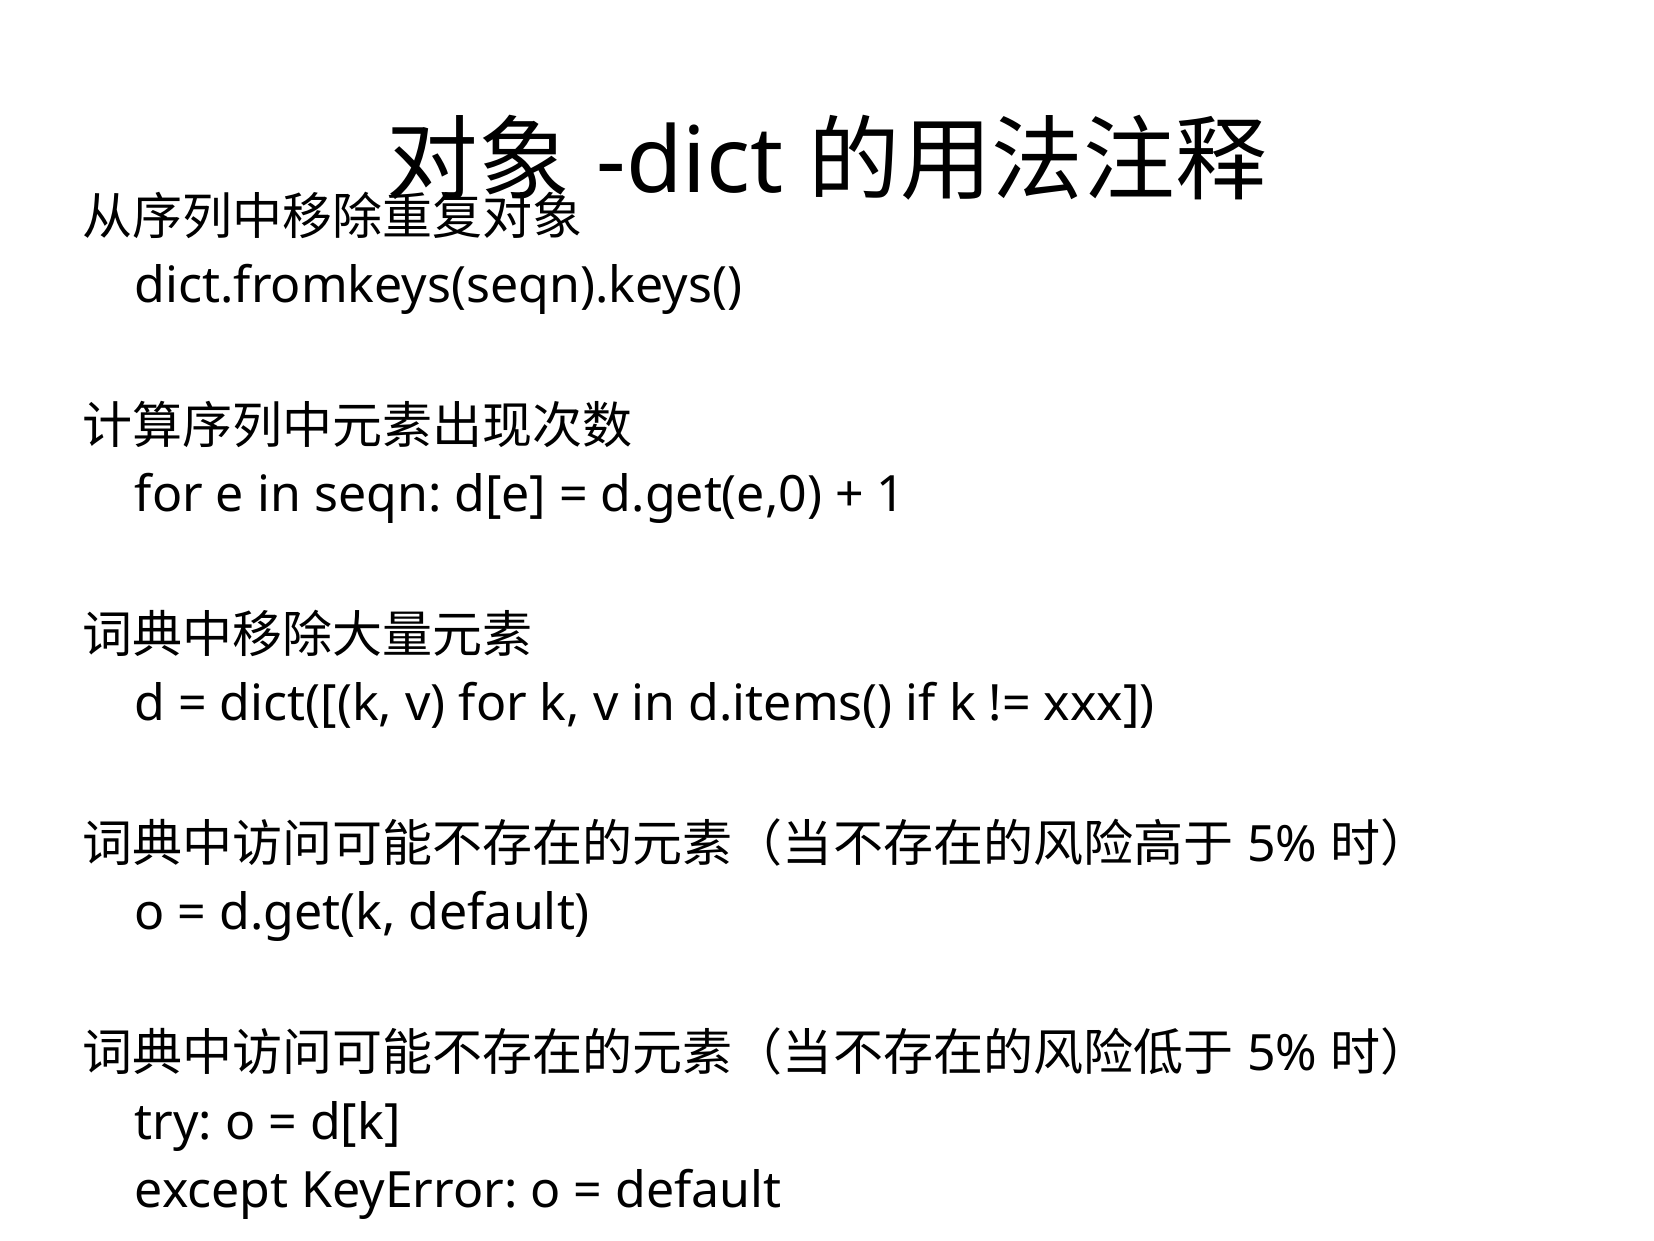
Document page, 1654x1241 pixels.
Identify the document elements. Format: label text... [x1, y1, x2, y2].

subtitle 从序列中移除重复对象 dict.fromkeys(seqn).keys() 计算序列中元素出现次数 for e in seqn: d[e] = d.get(e,0) + 1 词典中移除大量元素 d = dict([(k, v) for k, v in d.items() if k != xxx]) 词典中访问可能不存在的元素（当不存在的风险高于5%时） o = d.get(k, default) 词典中访问可能不存在的元素（当不存在的风险低于5%时） try: o = d[k] except KeyError: o = default [82, 297, 1571, 1102]
title 对象-dict的用法注释 [82, 56, 1571, 250]
